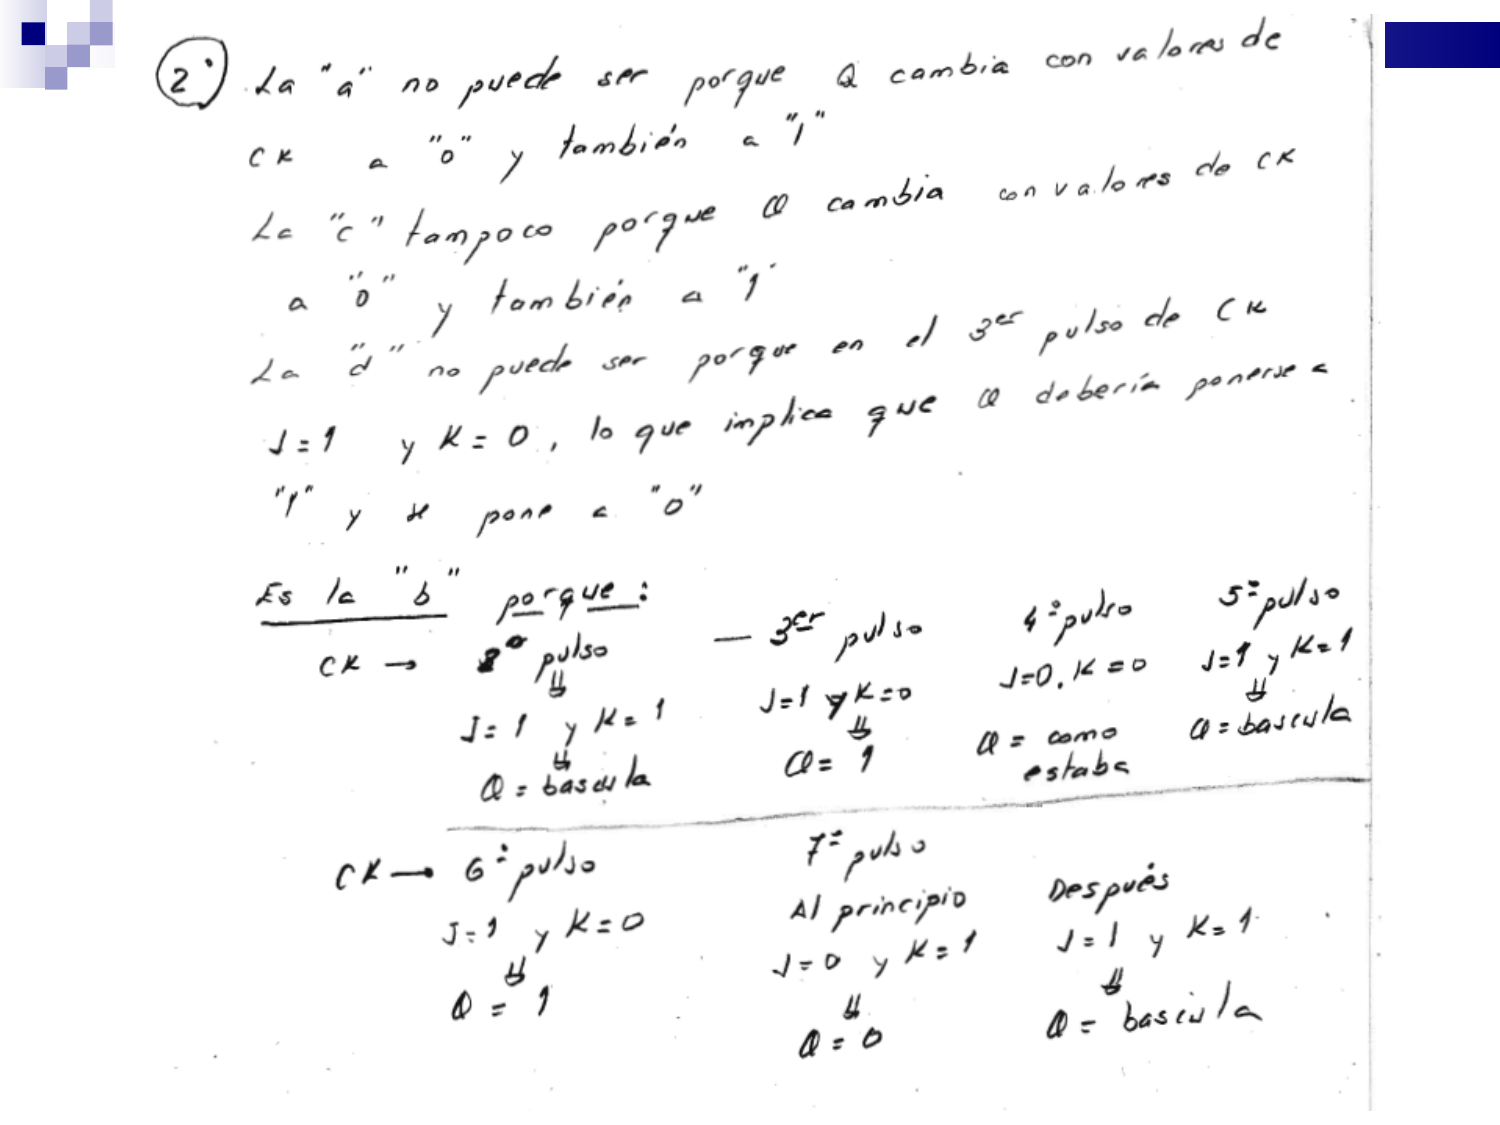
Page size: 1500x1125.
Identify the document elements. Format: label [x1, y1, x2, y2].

picture [115, 14, 1385, 1111]
